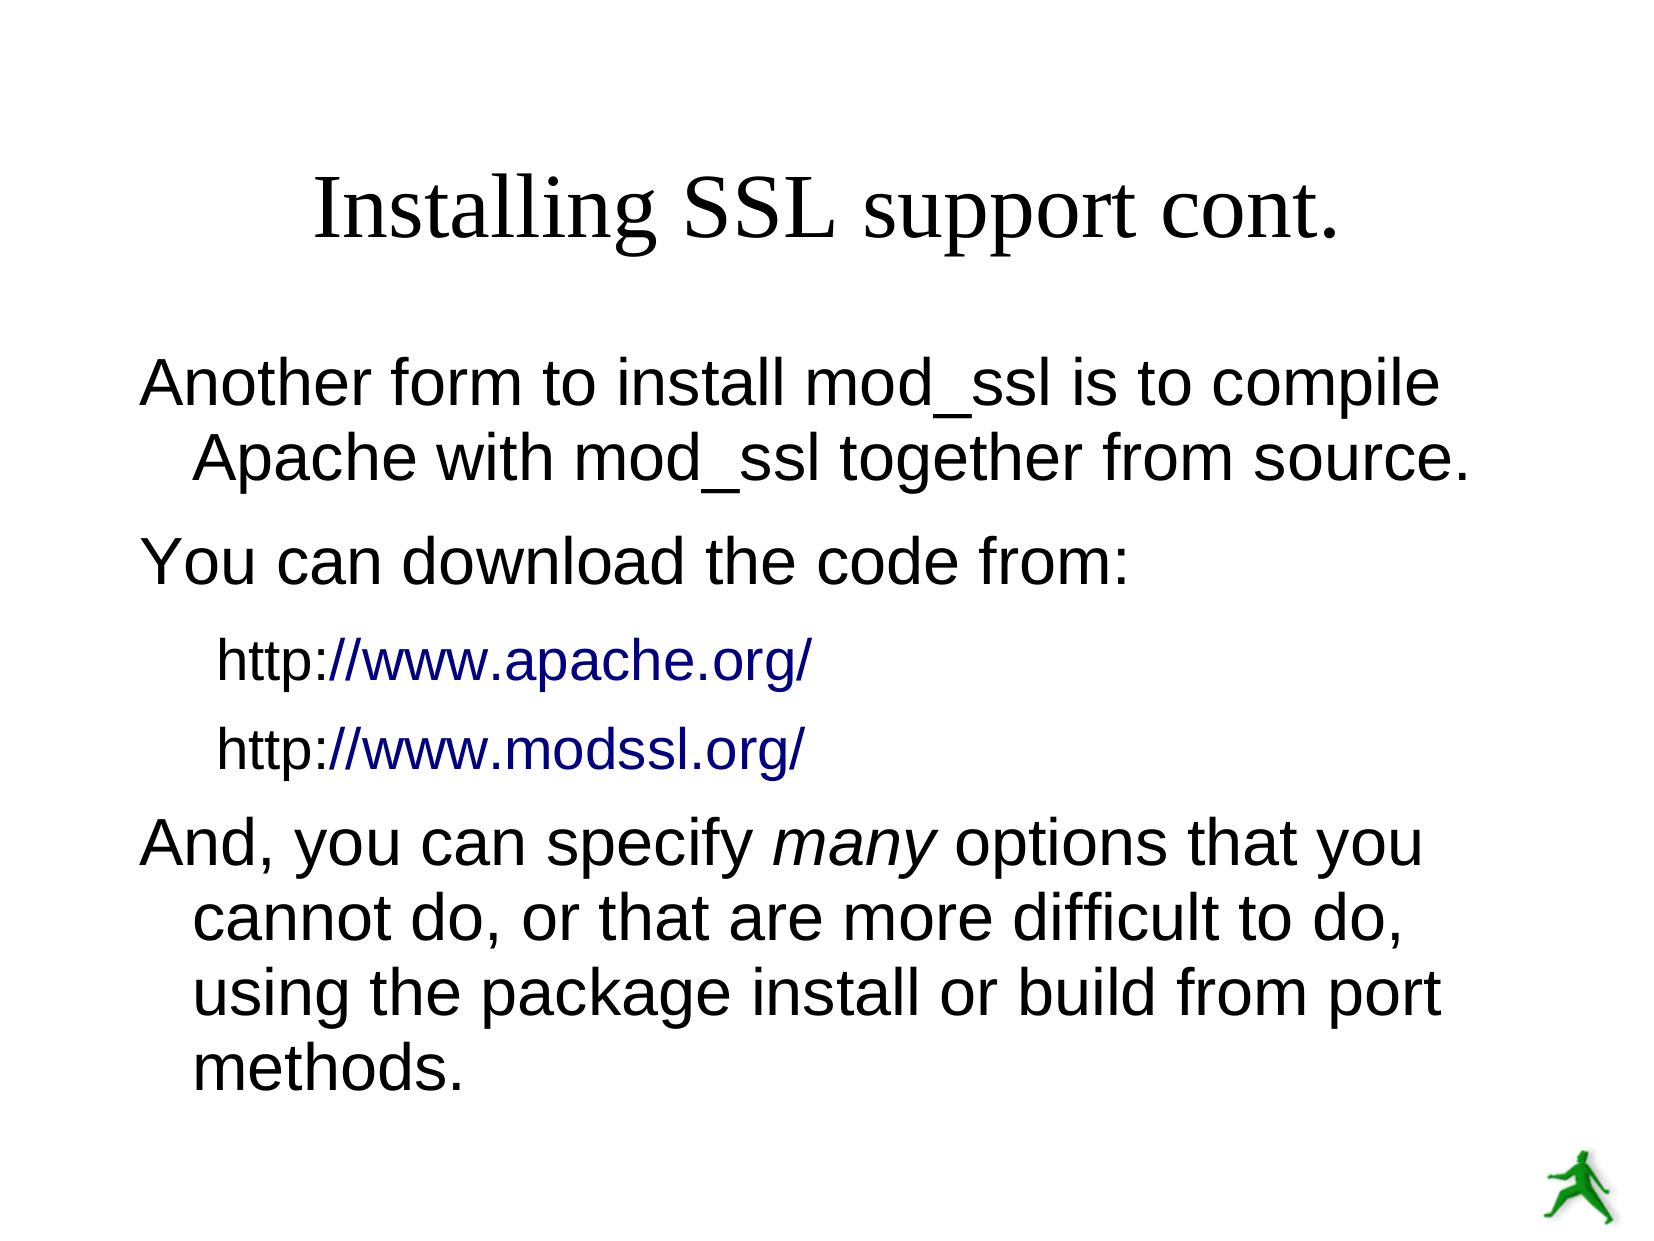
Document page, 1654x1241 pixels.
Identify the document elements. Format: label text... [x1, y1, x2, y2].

title Installing SSL support cont. [121, 102, 1534, 311]
list Another form to install mod_ssl is to compile Apache with mod_ssl together from source. You can download the code from: http://www.apache.org/ http://www.modssl.org/ And, you can specify many options that you cannot do, or that are more difficult to do, using the package install or build from port methods. [121, 344, 1534, 1170]
picture [1541, 1135, 1634, 1227]
